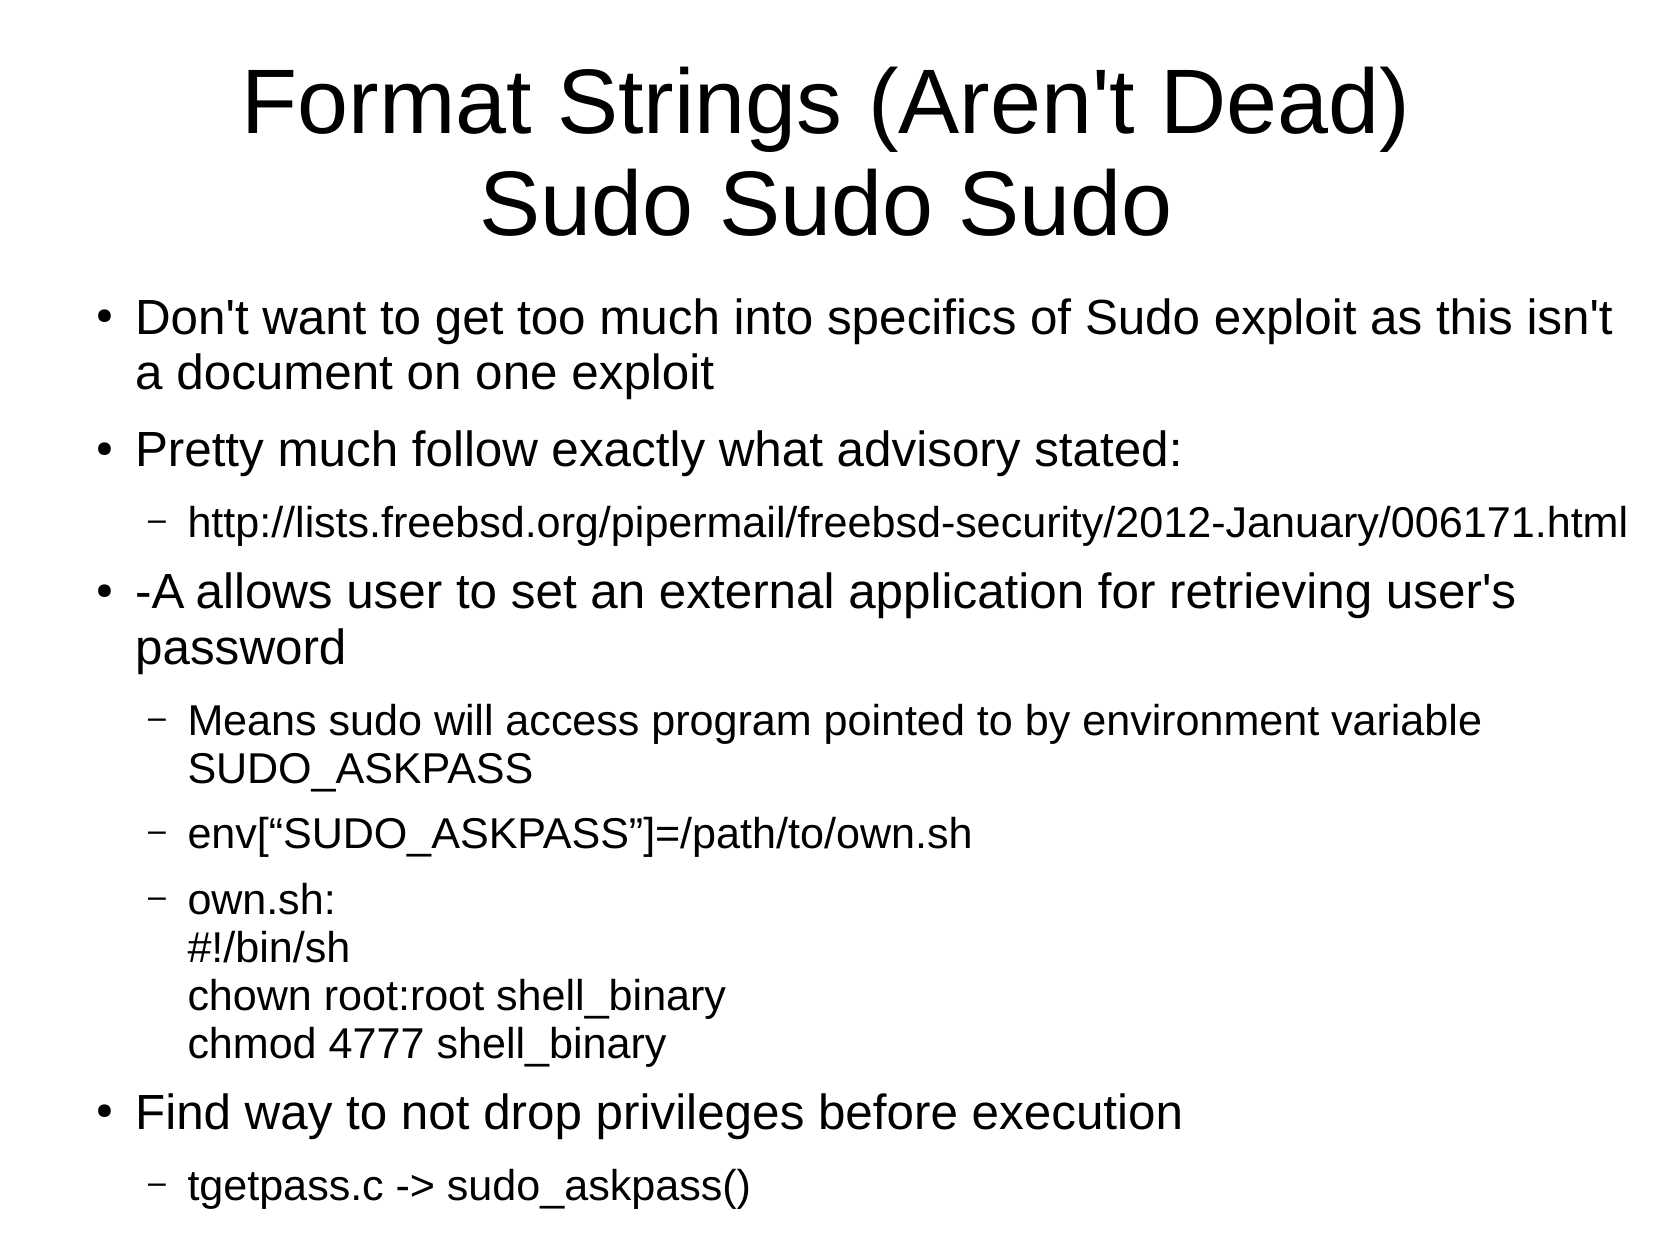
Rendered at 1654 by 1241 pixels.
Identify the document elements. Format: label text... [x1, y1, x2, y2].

list Don't want to get too much into specifics of Sudo exploit as this isn't a document on one exploit Pretty much follow exactly what advisory stated: http://lists.freebsd.org/pipermail/freebsd-security/2012-January/006171.html -A allows user to set an external application for retrieving user's password Means sudo will access program pointed to by environment variable SUDO_ASKPASS env[“SUDO_ASKPASS”]=/path/to/own.sh own.sh: #!/bin/sh chown root:root shell_binary chmod 4777 shell_binary Find way to not drop privileges before execution tgetpass.c -> sudo_askpass() [82, 290, 1636, 1231]
title Format Strings (Aren't Dead) Sudo Sudo Sudo [82, 49, 1571, 257]
